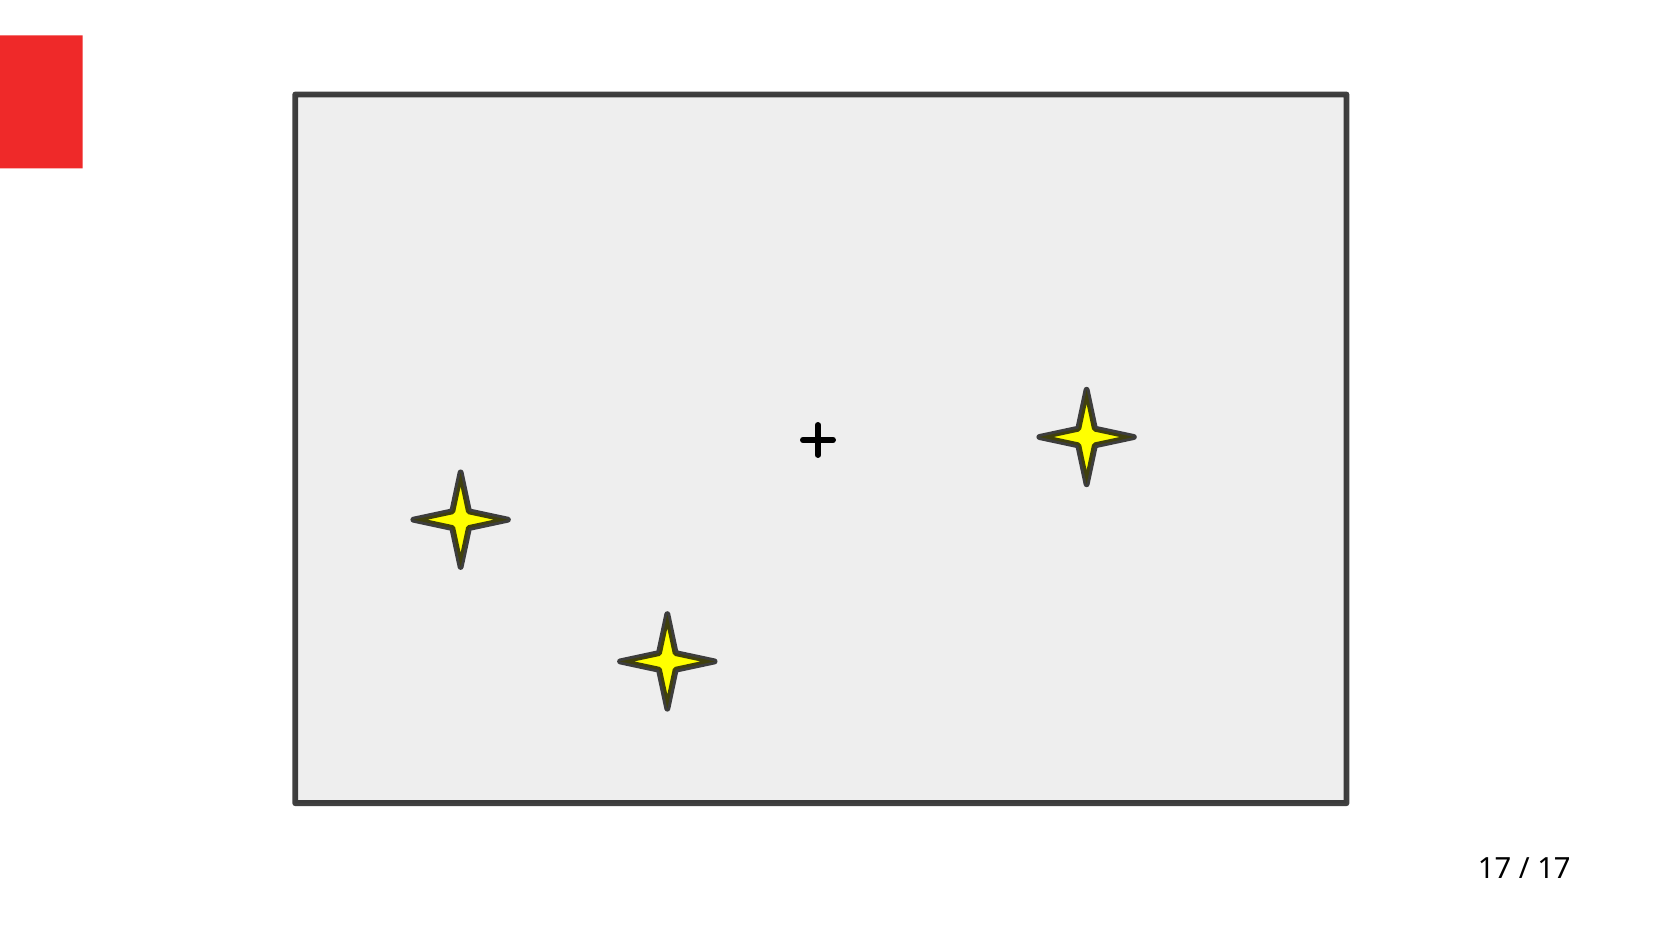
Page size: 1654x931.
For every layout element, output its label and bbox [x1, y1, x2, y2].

text_box [295, 94, 1347, 804]
